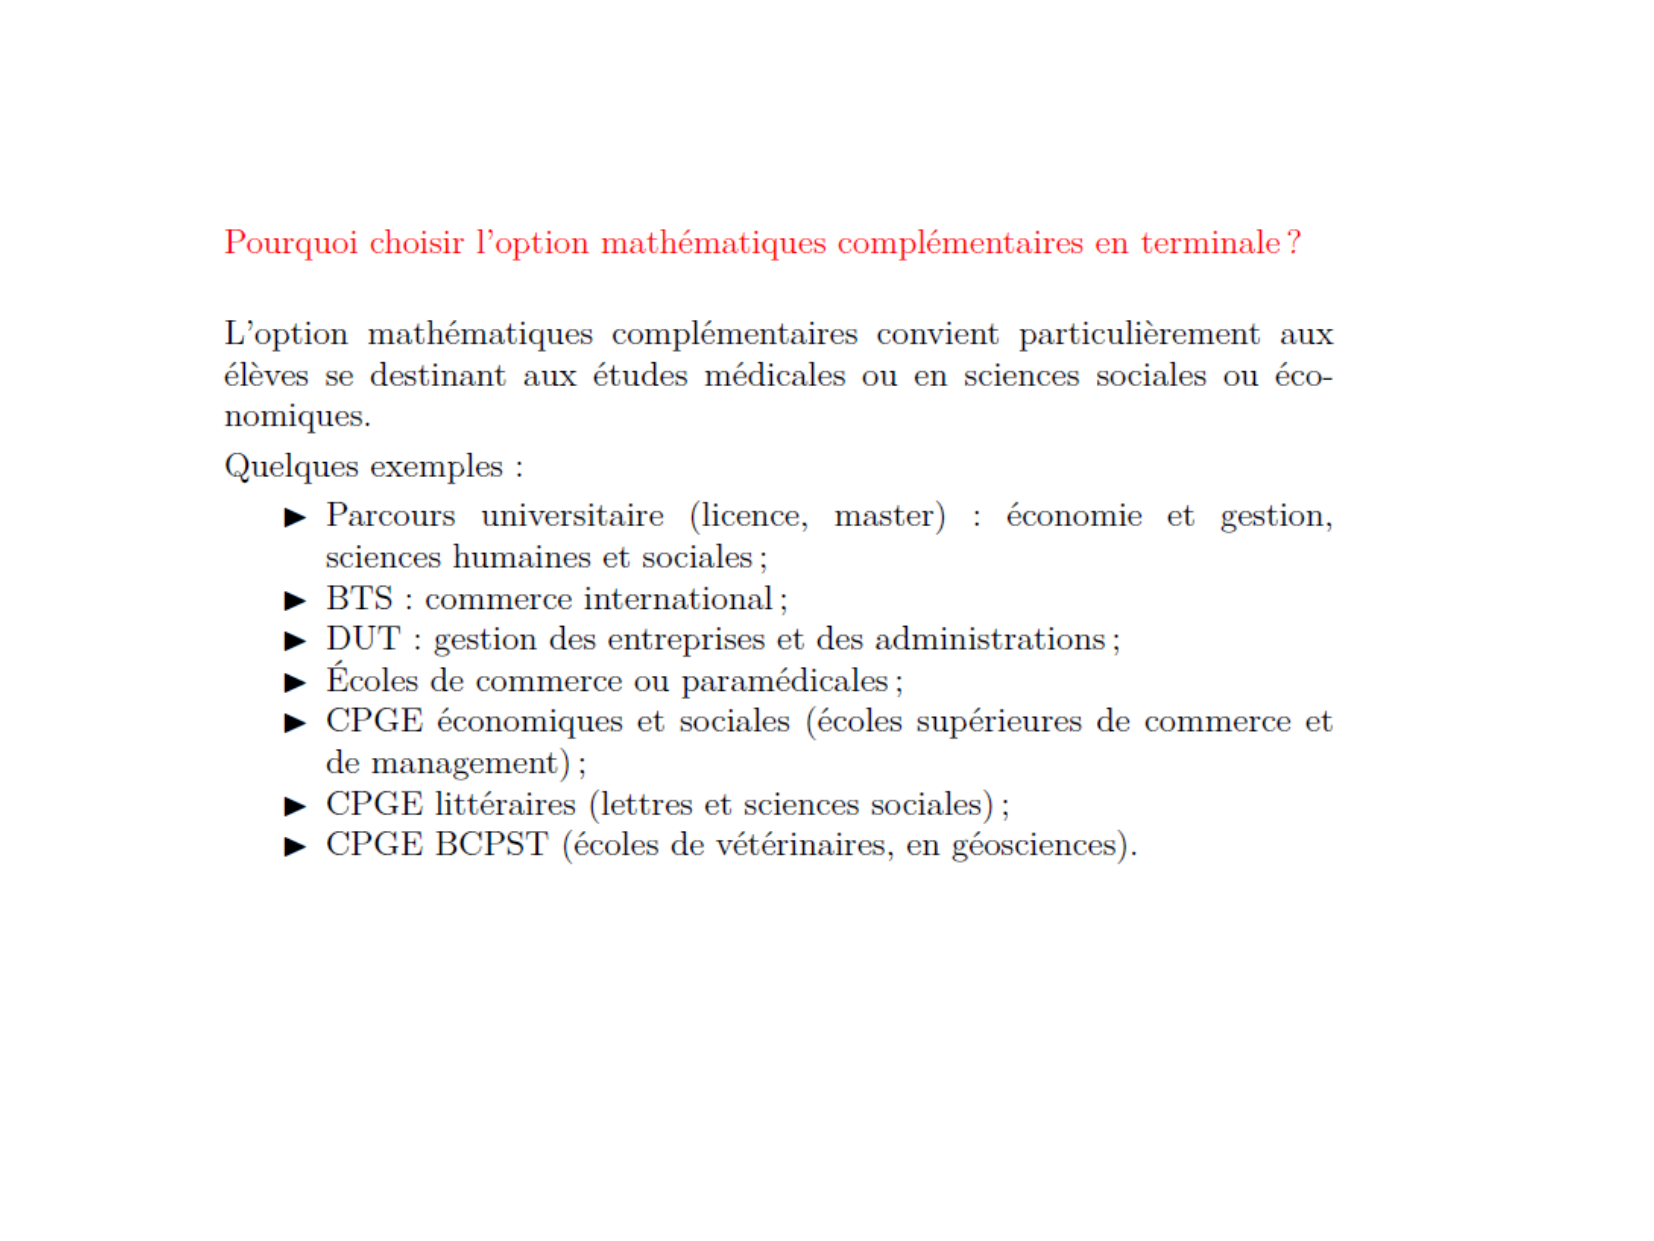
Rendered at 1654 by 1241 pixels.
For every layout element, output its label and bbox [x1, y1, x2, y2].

picture [212, 200, 1410, 1004]
